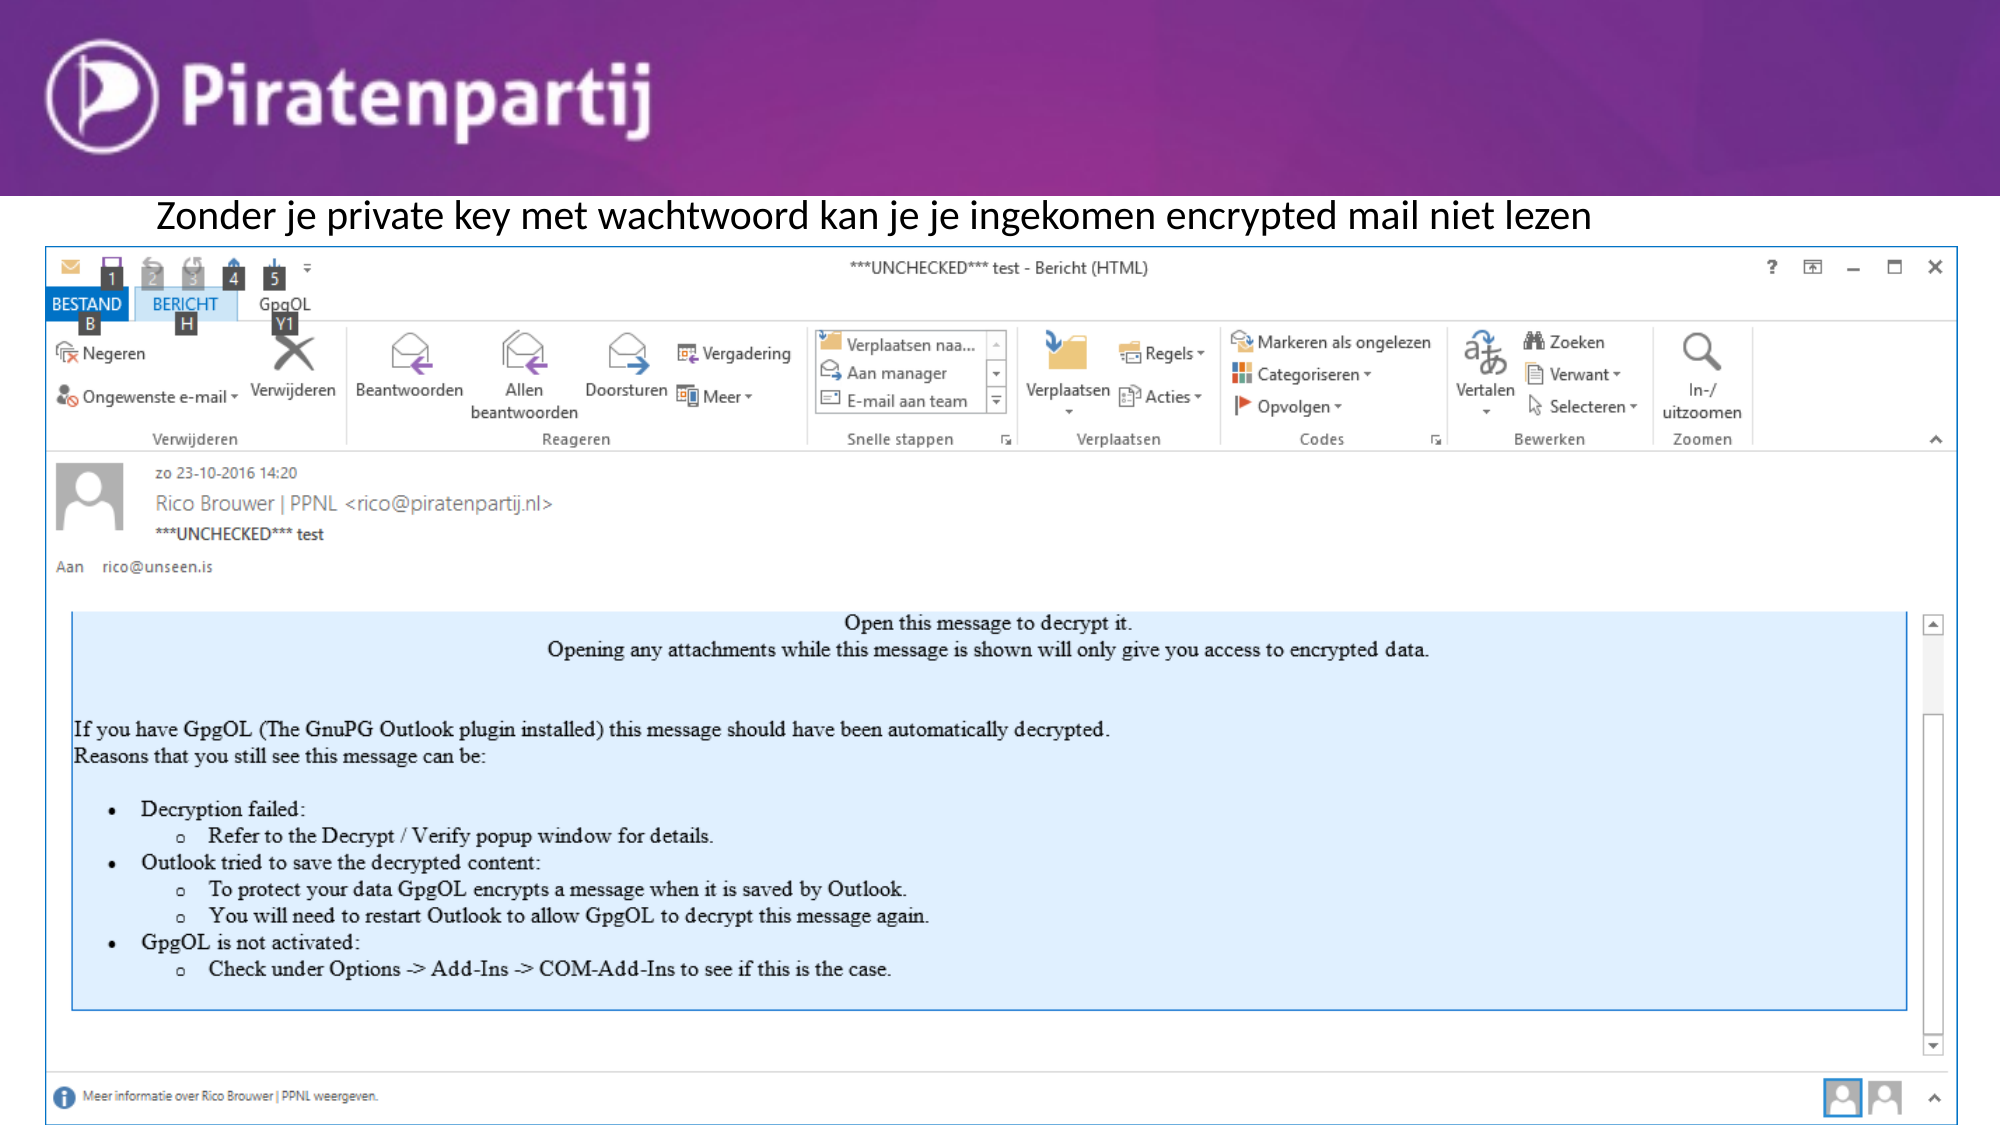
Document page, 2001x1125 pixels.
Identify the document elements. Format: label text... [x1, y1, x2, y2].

text_box Zonder je private key met wachtwoord kan je je ingekomen encrypted mail niet lezen [141, 180, 1973, 246]
picture [0, 0, 2000, 196]
picture [45, 246, 1958, 1125]
